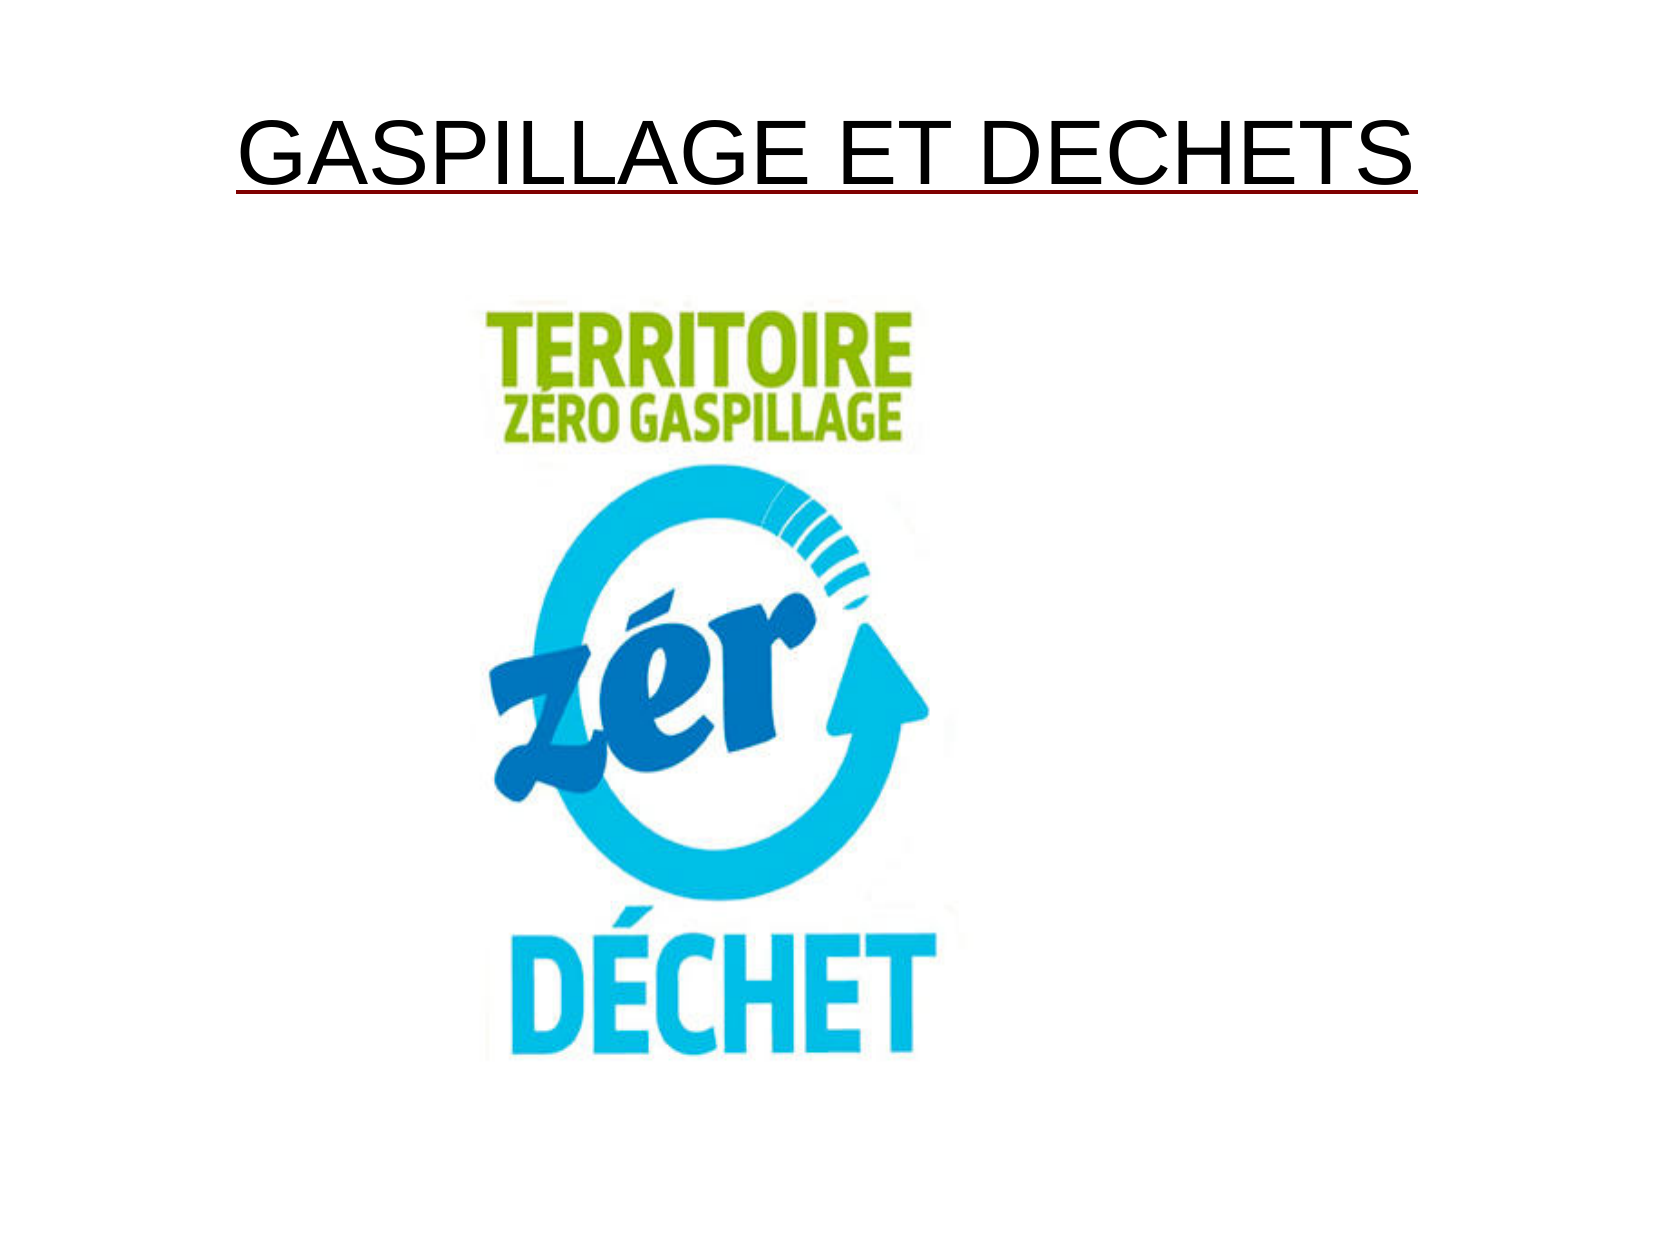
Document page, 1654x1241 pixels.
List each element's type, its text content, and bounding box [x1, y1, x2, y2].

picture [118, 295, 1296, 1069]
title GASPILLAGE ET DECHETS [82, 49, 1571, 257]
